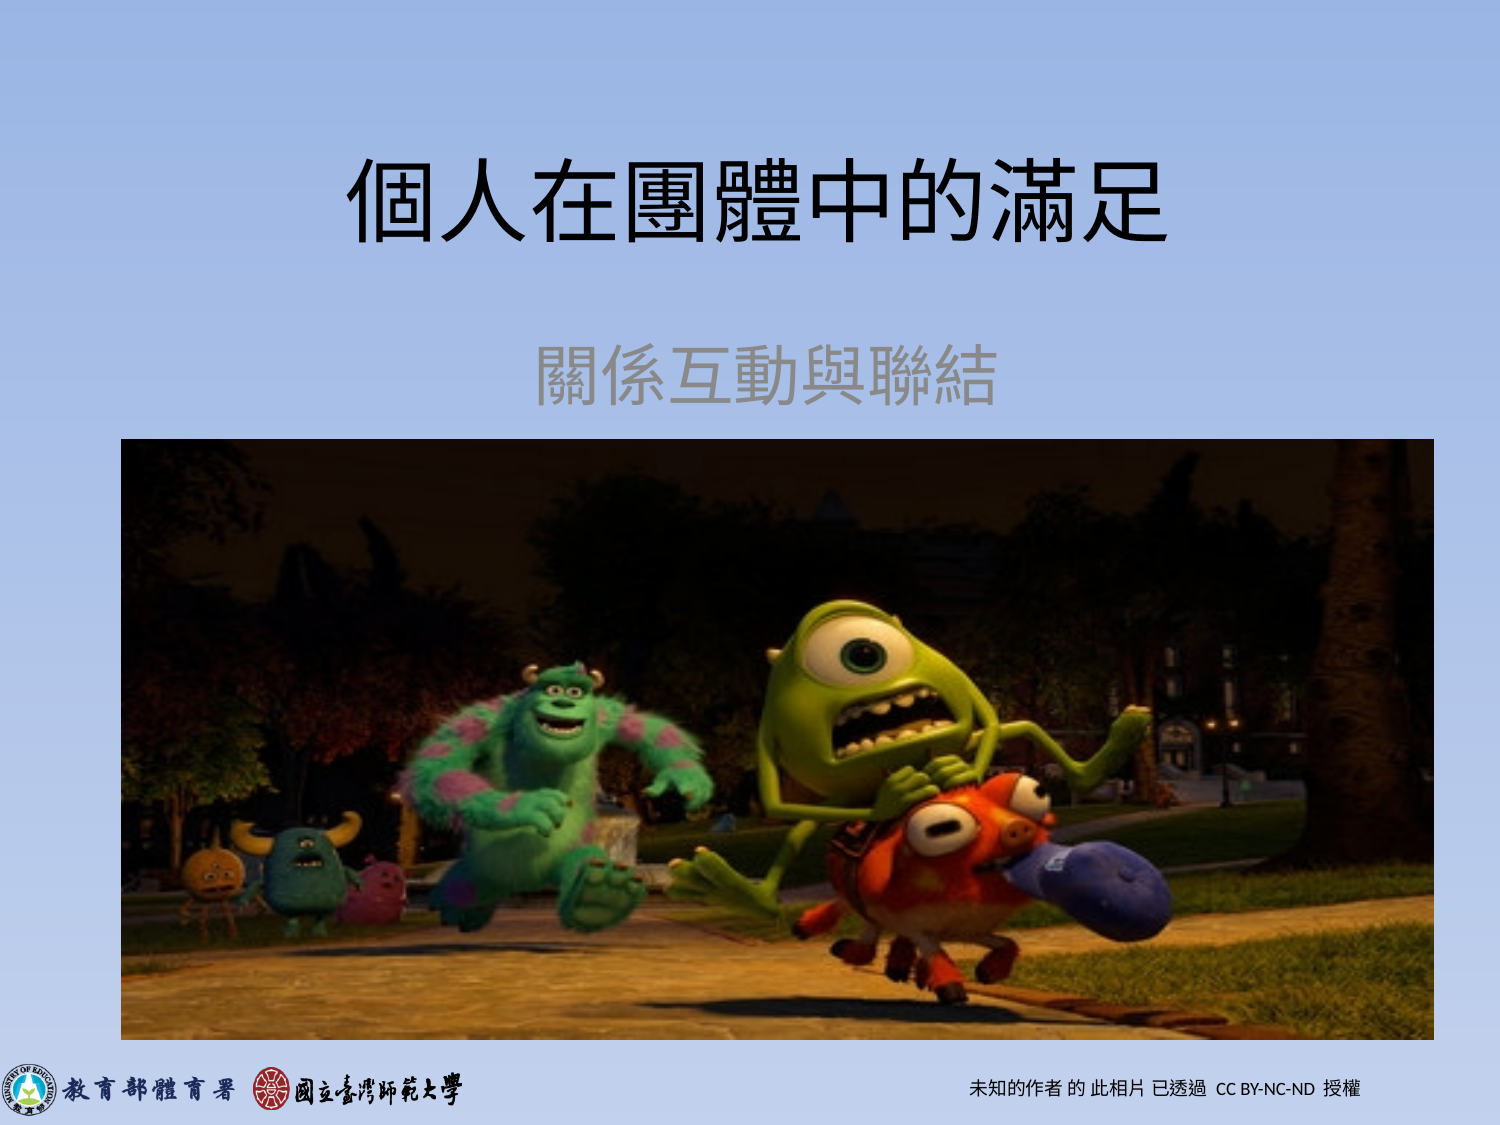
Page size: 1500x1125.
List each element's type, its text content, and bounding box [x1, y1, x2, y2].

subtitle 關係互動與聯結 [242, 326, 1293, 433]
picture [121, 439, 1434, 1040]
picture [0, 1051, 243, 1125]
picture [253, 1067, 462, 1110]
title 個人在團體中的滿足 [121, 78, 1397, 320]
text_box 未知的作者 的 此相片 已透過 CC BY-NC-ND 授權 [954, 1069, 1500, 1108]
